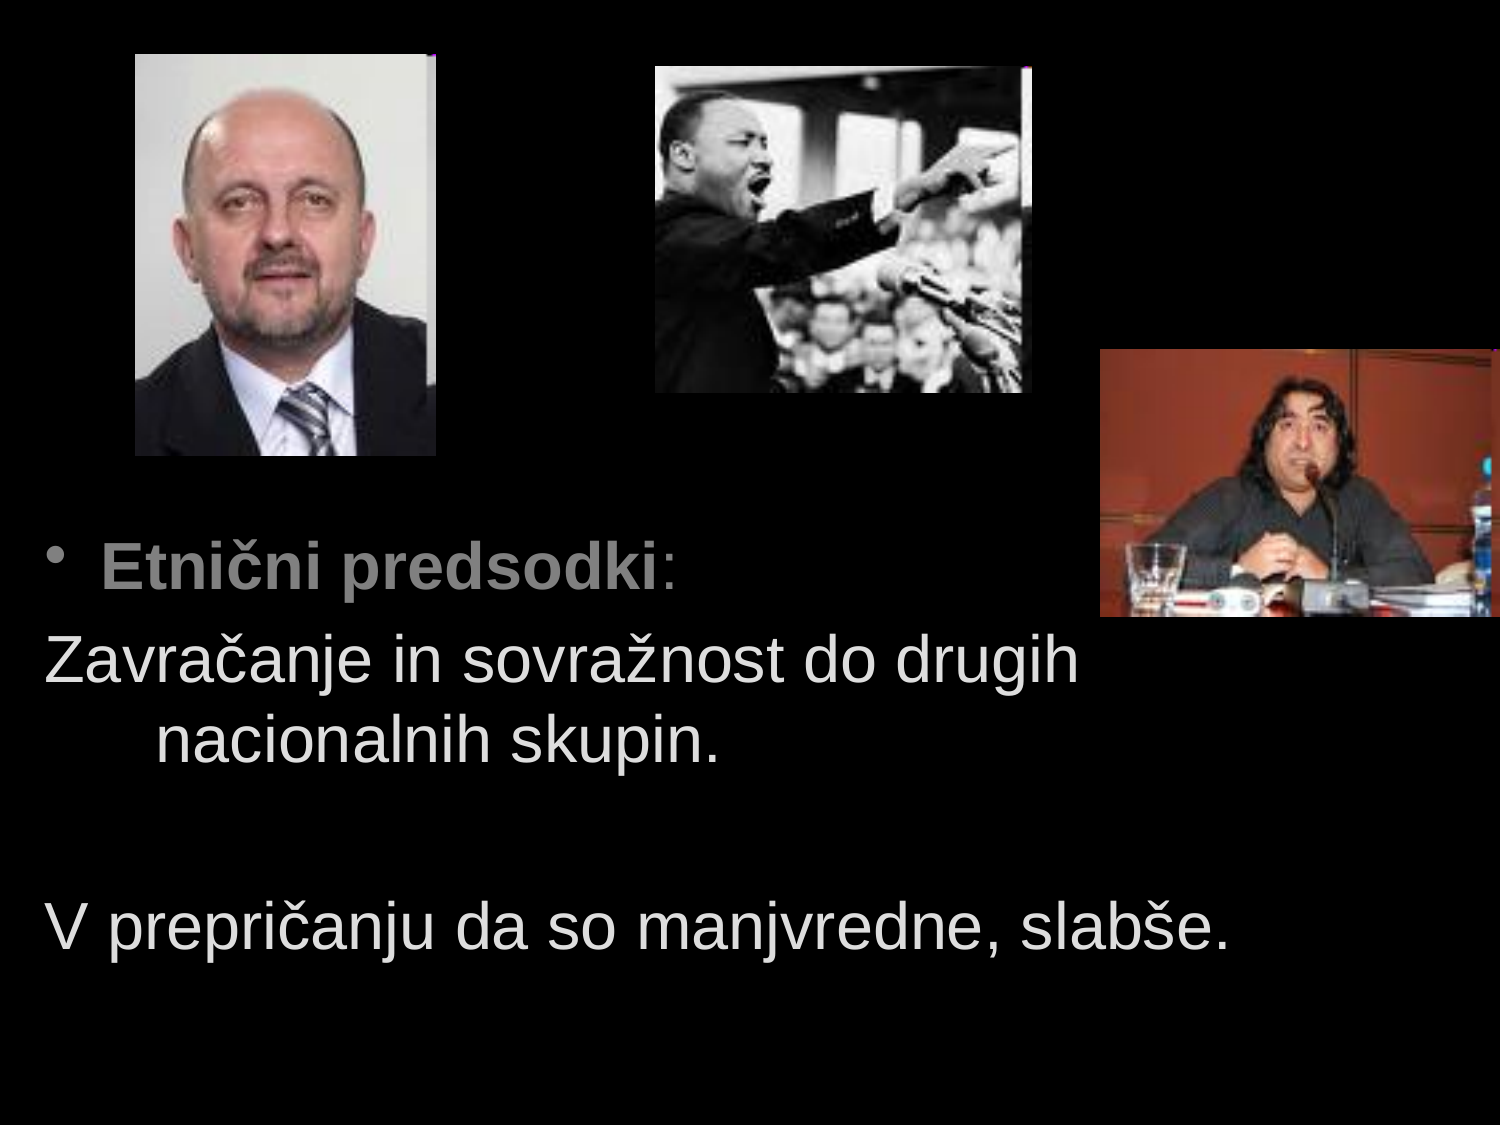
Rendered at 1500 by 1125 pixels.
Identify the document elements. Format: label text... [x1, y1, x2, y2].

picture [135, 54, 436, 456]
list Etnični predsodki: Zavračanje in sovražnost do drugih nacionalnih skupin. V prepričanju da so manjvredne, slabše. [29, 515, 1380, 1125]
picture [1100, 349, 1500, 617]
picture [655, 66, 1032, 393]
